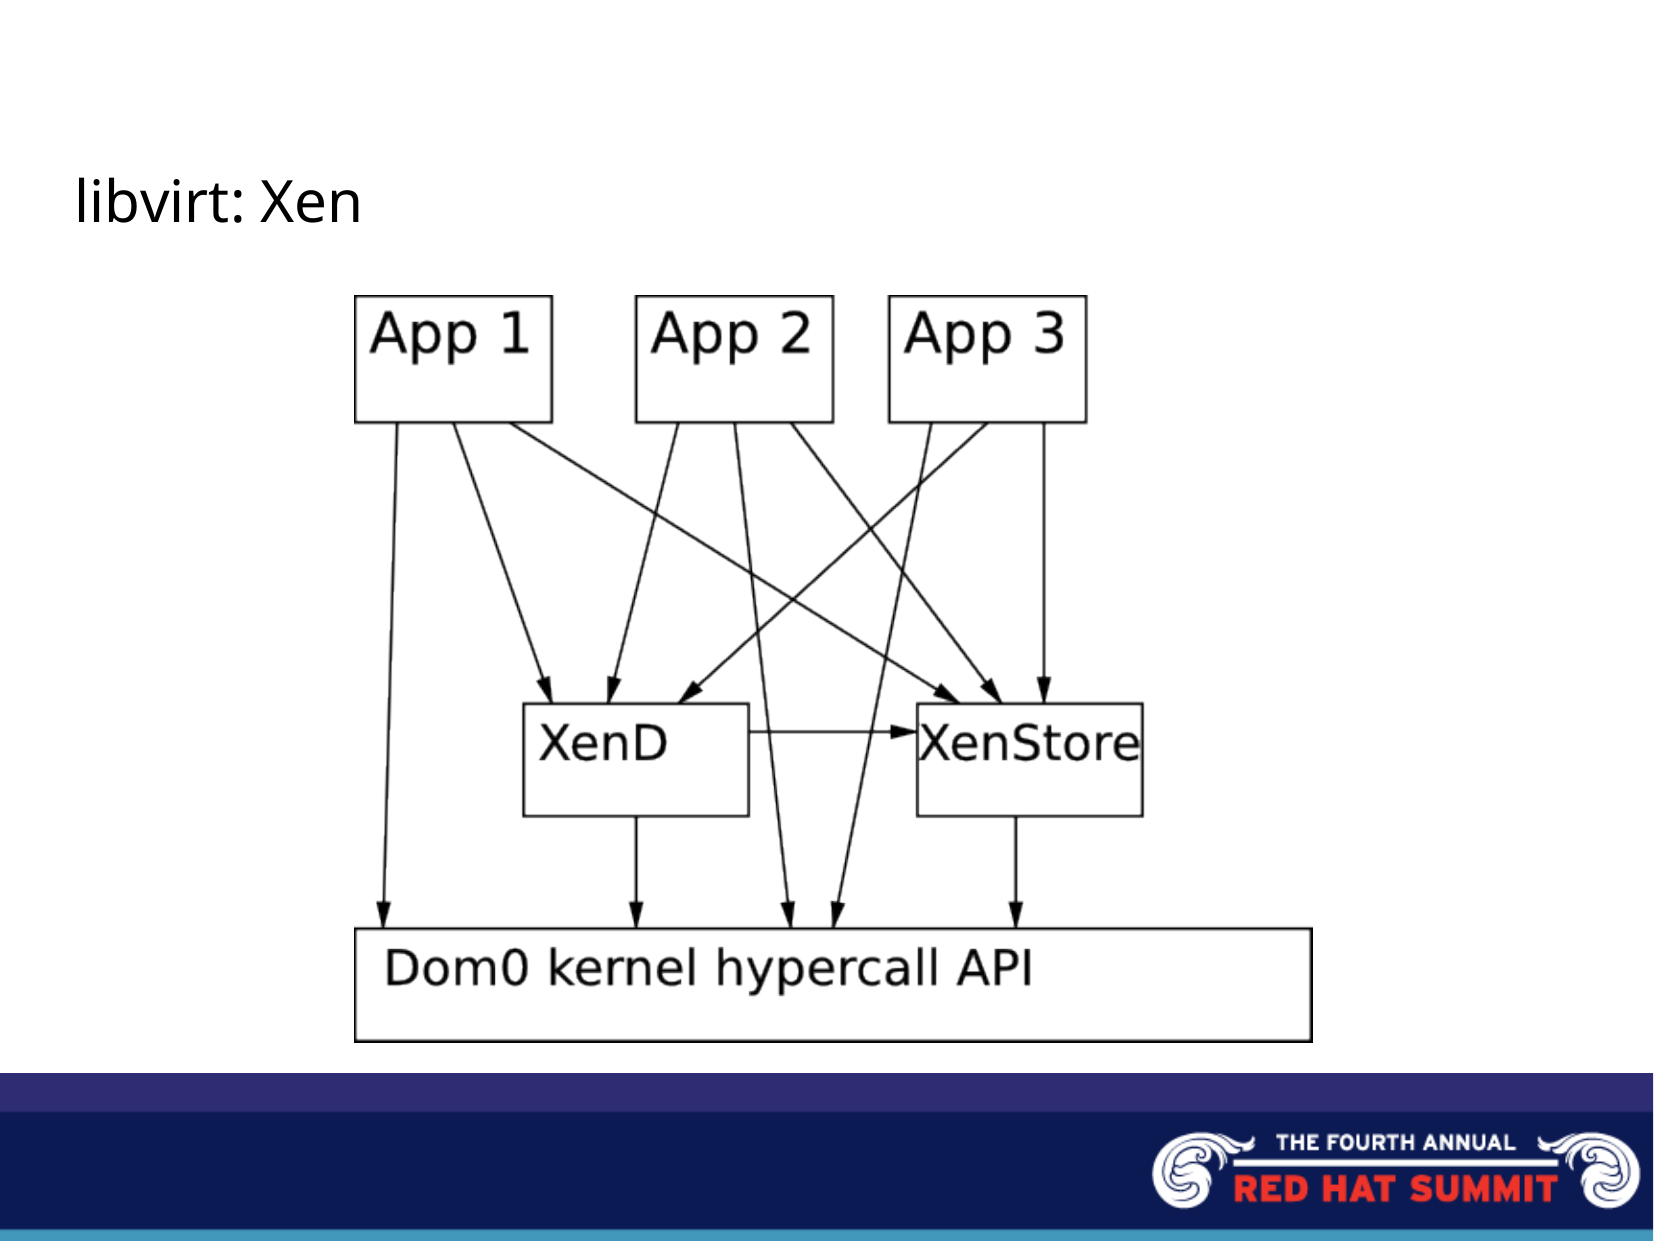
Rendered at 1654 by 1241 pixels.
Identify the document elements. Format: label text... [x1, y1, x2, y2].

picture [354, 295, 1313, 1043]
picture [0, 1073, 1654, 1241]
title libvirt: Xen [74, 140, 1506, 259]
